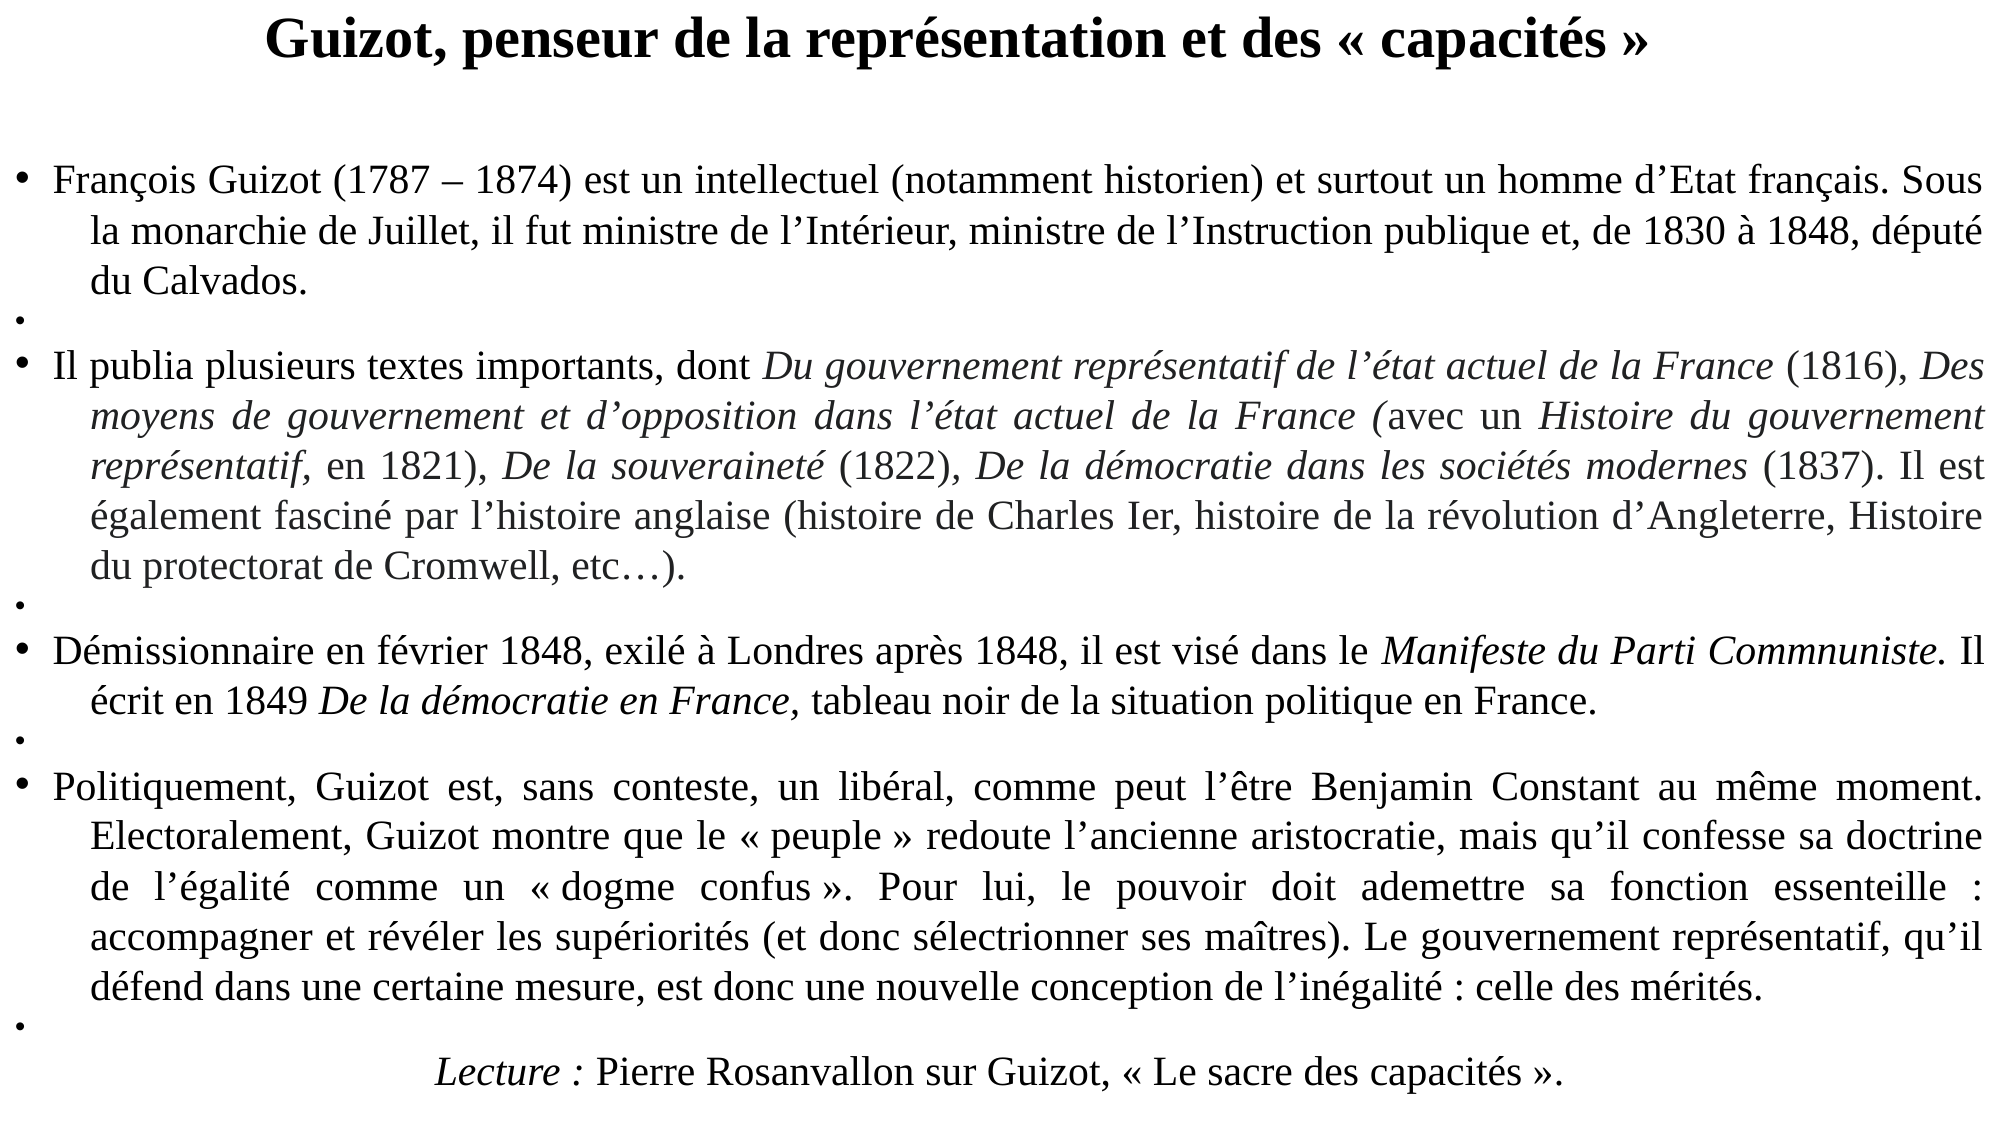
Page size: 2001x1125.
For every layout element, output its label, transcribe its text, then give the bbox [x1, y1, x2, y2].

title Guizot, penseur de la représentation et des « capacités » [249, 0, 1750, 79]
list François Guizot (1787 – 1874) est un intellectuel (notamment historien) et surtout un homme d’Etat français. Sous la monarchie de Juillet, il fut ministre de l’Intérieur, ministre de l’Instruction publique et, de 1830 à 1848, député du Calvados. Il publia plusieurs textes importants, dont Du gouvernement représentatif de l’état actuel de la France (1816), Des moyens de gouvernement et d’opposition dans l’état actuel de la France (avec un Histoire du gouvernement représentatif, en 1821), De la souveraineté (1822), De la démocratie dans les sociétés modernes (1837). Il est également fasciné par l’histoire anglaise (histoire de Charles Ier, histoire de la révolution d’Angleterre, Histoire du protectorat de Cromwell, etc…). Démissionnaire en février 1848, exilé à Londres après 1848, il est visé dans le Manifeste du Parti Commnuniste. Il écrit en 1849 De la démocratie en France, tableau noir de la situation politique en France. Politiquement, Guizot est, sans conteste, un libéral, comme peut l’être Benjamin Constant au même moment. Electoralement, Guizot montre que le « peuple » redoute l’ancienne aristocratie, mais qu’il confesse sa doctrine de l’égalité comme un « dogme confus ». Pour lui, le pouvoir doit ademettre sa fonction essenteille : accompagner et révéler les supériorités (et donc sélectrionner ses maîtres). Le gouvernement représentatif, qu’il défend dans une certaine mesure, est donc une nouvelle conception de l’inégalité : celle des mérités. Lecture : Pierre Rosanvallon sur Guizot, « Le sacre des capacités ». [0, 144, 2000, 1125]
